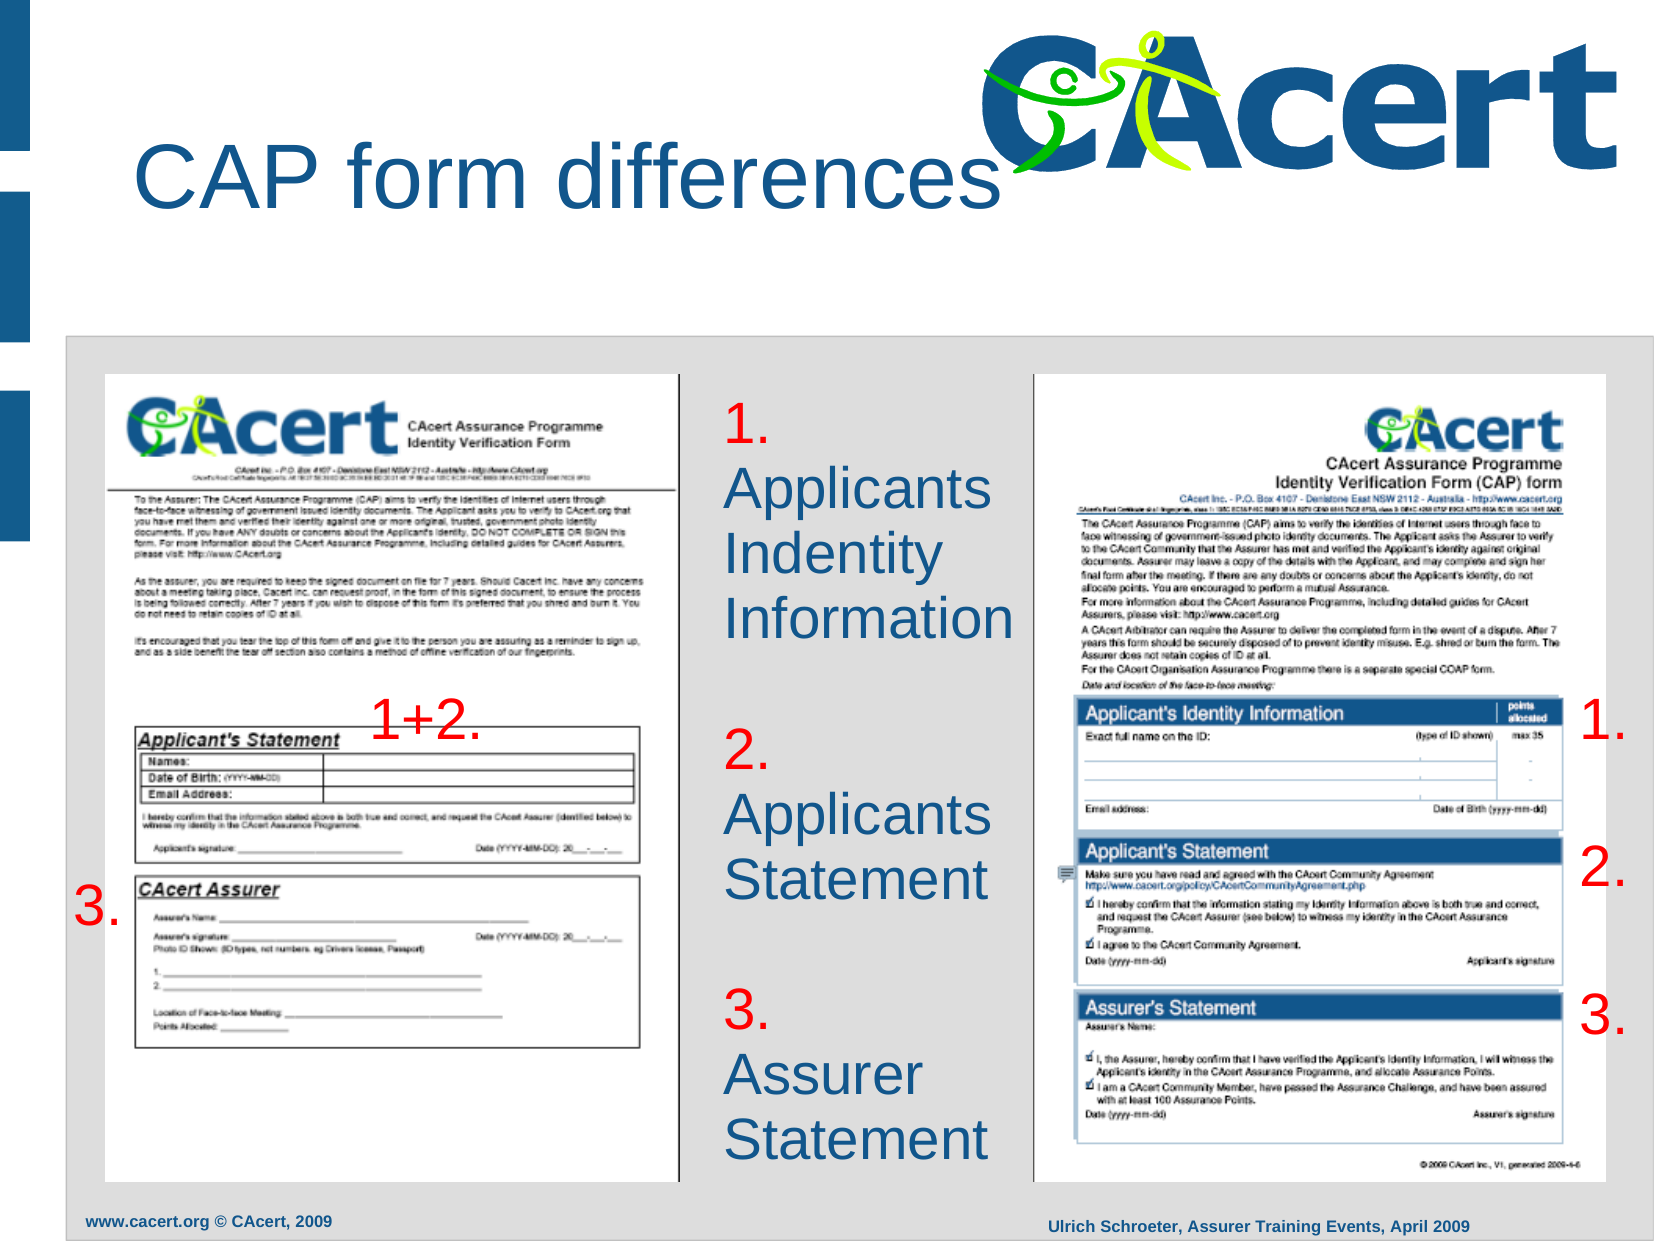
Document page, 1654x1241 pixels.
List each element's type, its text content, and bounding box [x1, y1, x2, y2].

text_box 3. [59, 865, 138, 945]
picture [105, 374, 680, 1182]
text_box CAP form differences [118, 118, 1021, 236]
text_box 2. [1564, 826, 1644, 907]
picture [1033, 374, 1606, 1182]
text_box 3. [1564, 974, 1644, 1055]
text_box 1. [1564, 679, 1644, 759]
text_box 1. Applicants Indentity Information 2. Applicants Statement 3. Assurer Statement [708, 383, 1031, 1177]
text_box 1+2. [354, 679, 500, 759]
